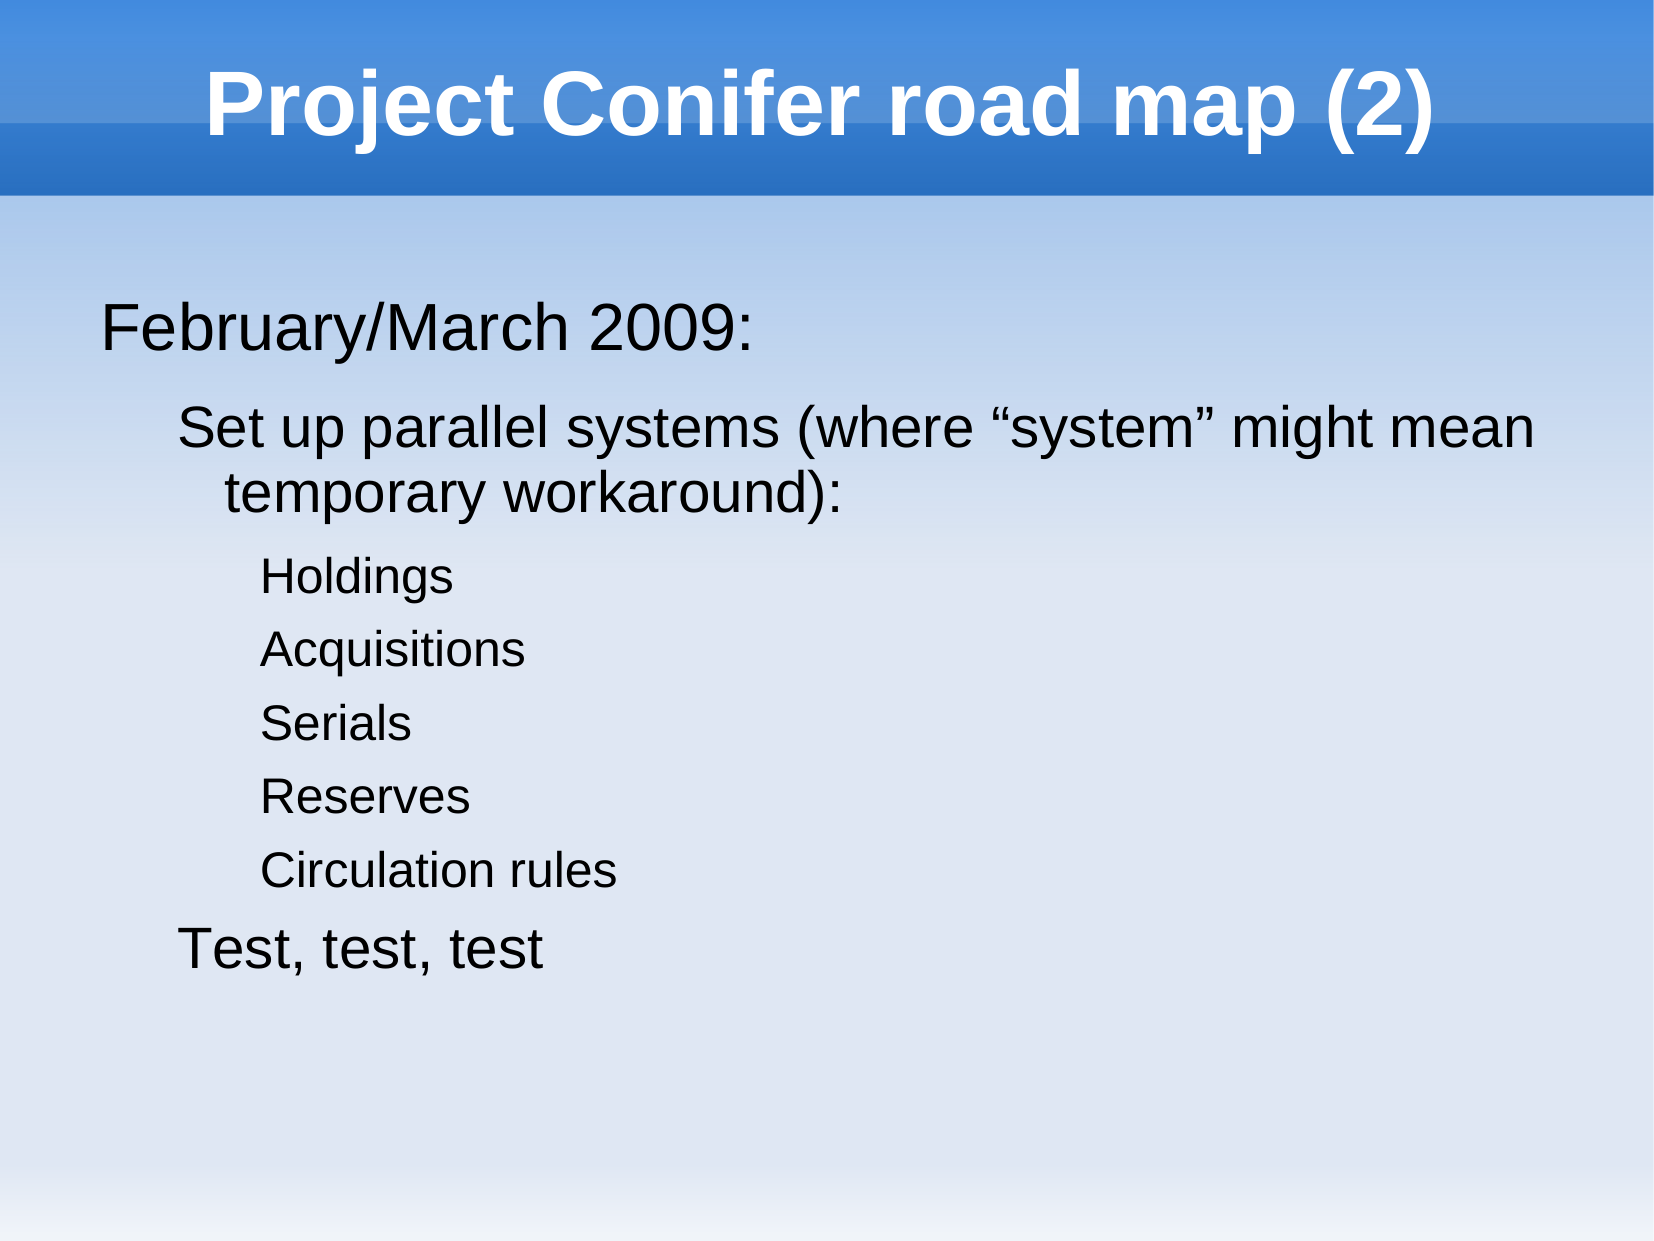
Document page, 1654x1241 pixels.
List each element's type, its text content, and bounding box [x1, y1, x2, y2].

title Project Conifer road map (2) [76, 0, 1565, 208]
picture [0, 0, 1654, 1241]
list February/March 2009: Set up parallel systems (where “system” might mean temporary workaround): Holdings Acquisitions Serials Reserves Circulation rules Test, test, test [82, 290, 1571, 1094]
